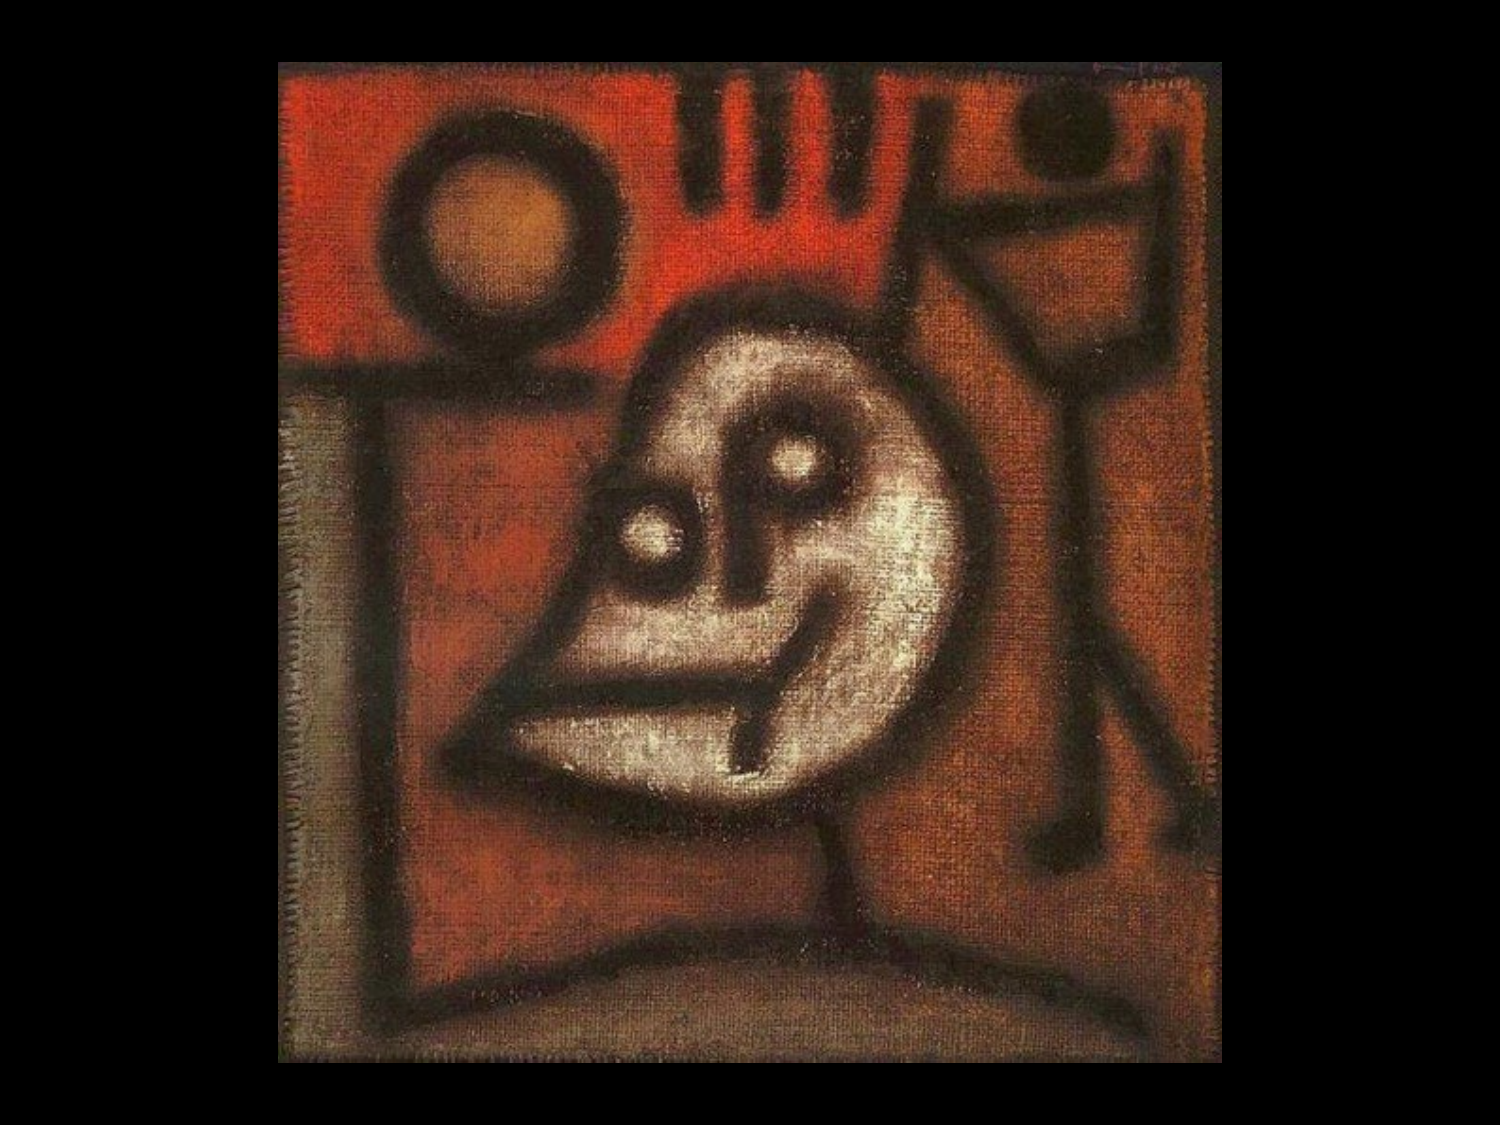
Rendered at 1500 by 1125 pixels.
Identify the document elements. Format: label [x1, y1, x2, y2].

picture [278, 62, 1222, 1063]
